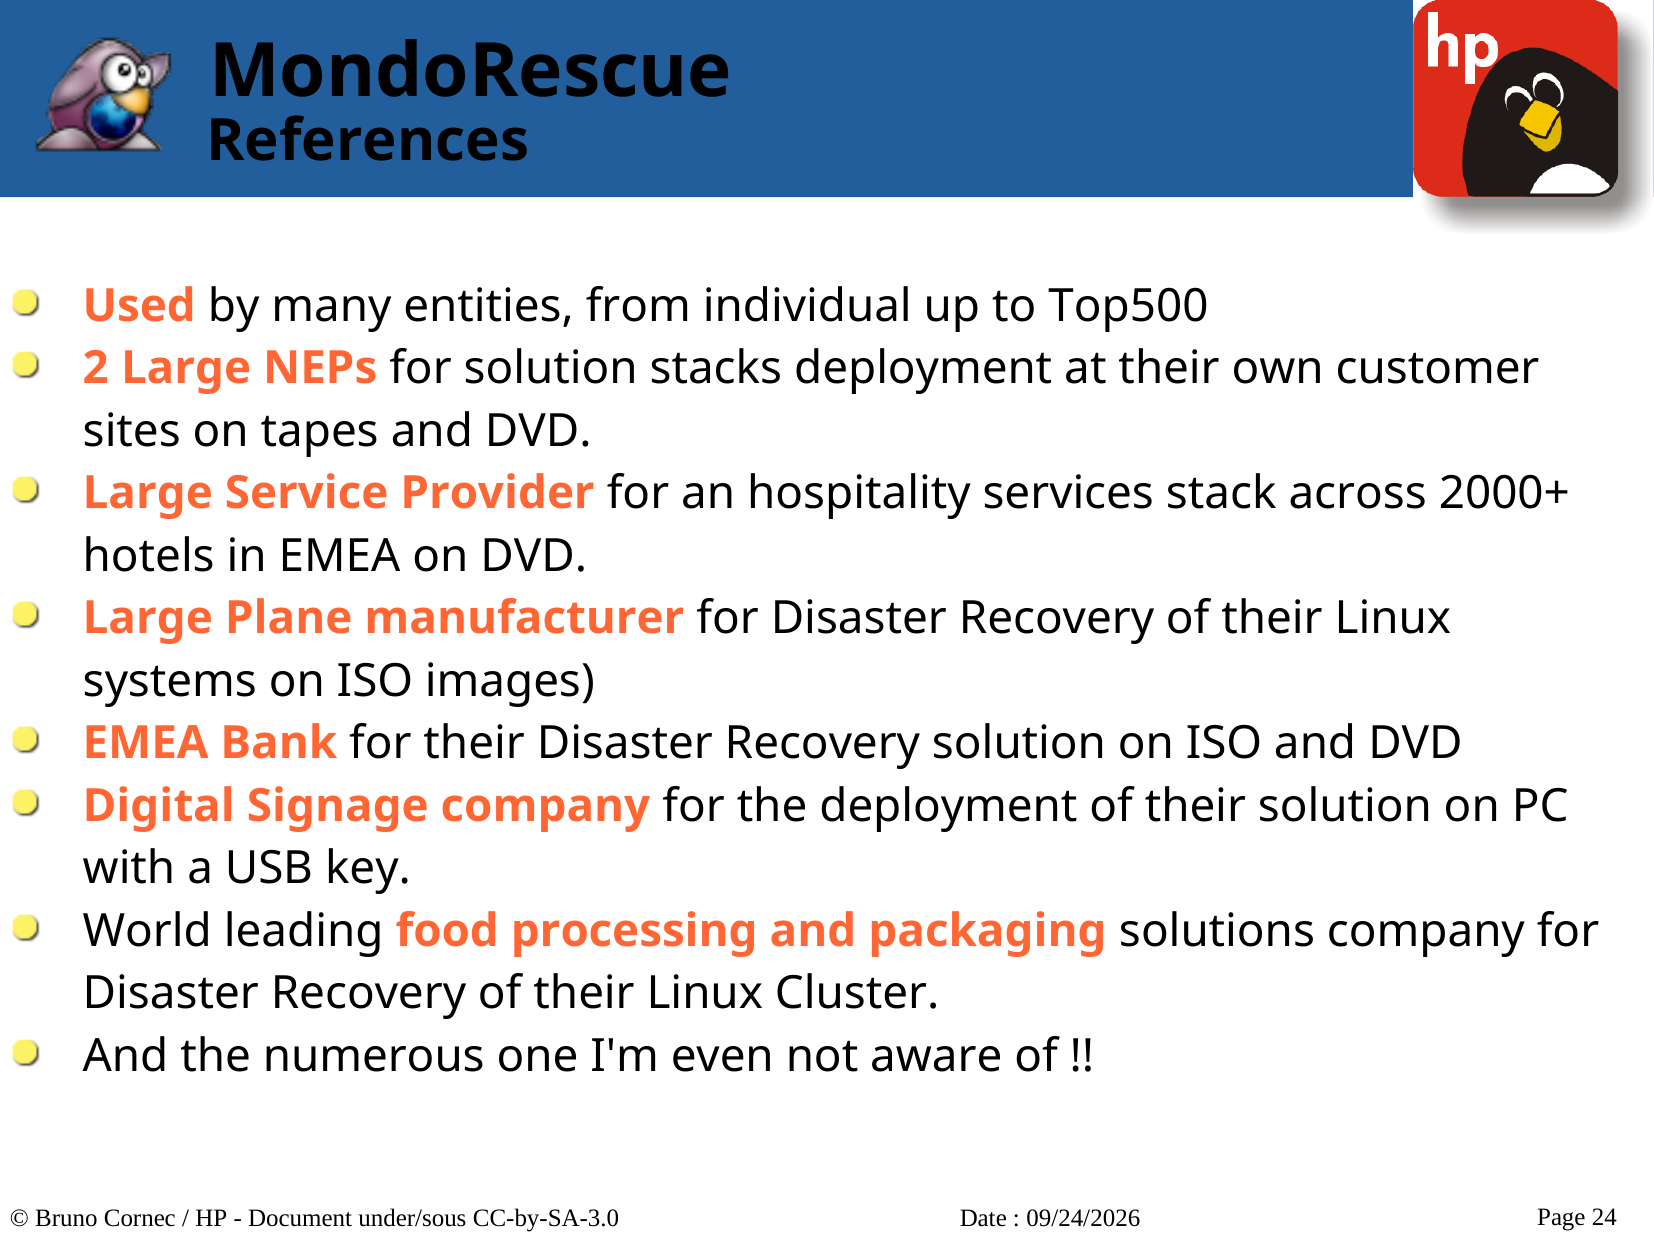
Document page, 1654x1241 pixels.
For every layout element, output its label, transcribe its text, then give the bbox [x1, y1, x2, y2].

picture [0, 0, 211, 199]
picture [1413, 0, 1654, 235]
text_box Used by many entities, from individual up to Top500 2 Large NEPs for solution stacks deployment at their own customer sites on tapes and DVD. Large Service Provider for an hospitality services stack across 2000+ hotels in EMEA on DVD. Large Plane manufacturer for Disaster Recovery of their Linux systems on ISO images) EMEA Bank for their Disaster Recovery solution on ISO and DVD Digital Signage company for the deployment of their solution on PC with a USB key. World leading food processing and packaging solutions company for Disaster Recovery of their Linux Cluster. And the numerous one I'm even not aware of !! [0, 271, 1637, 1158]
title References [206, 59, 1121, 221]
